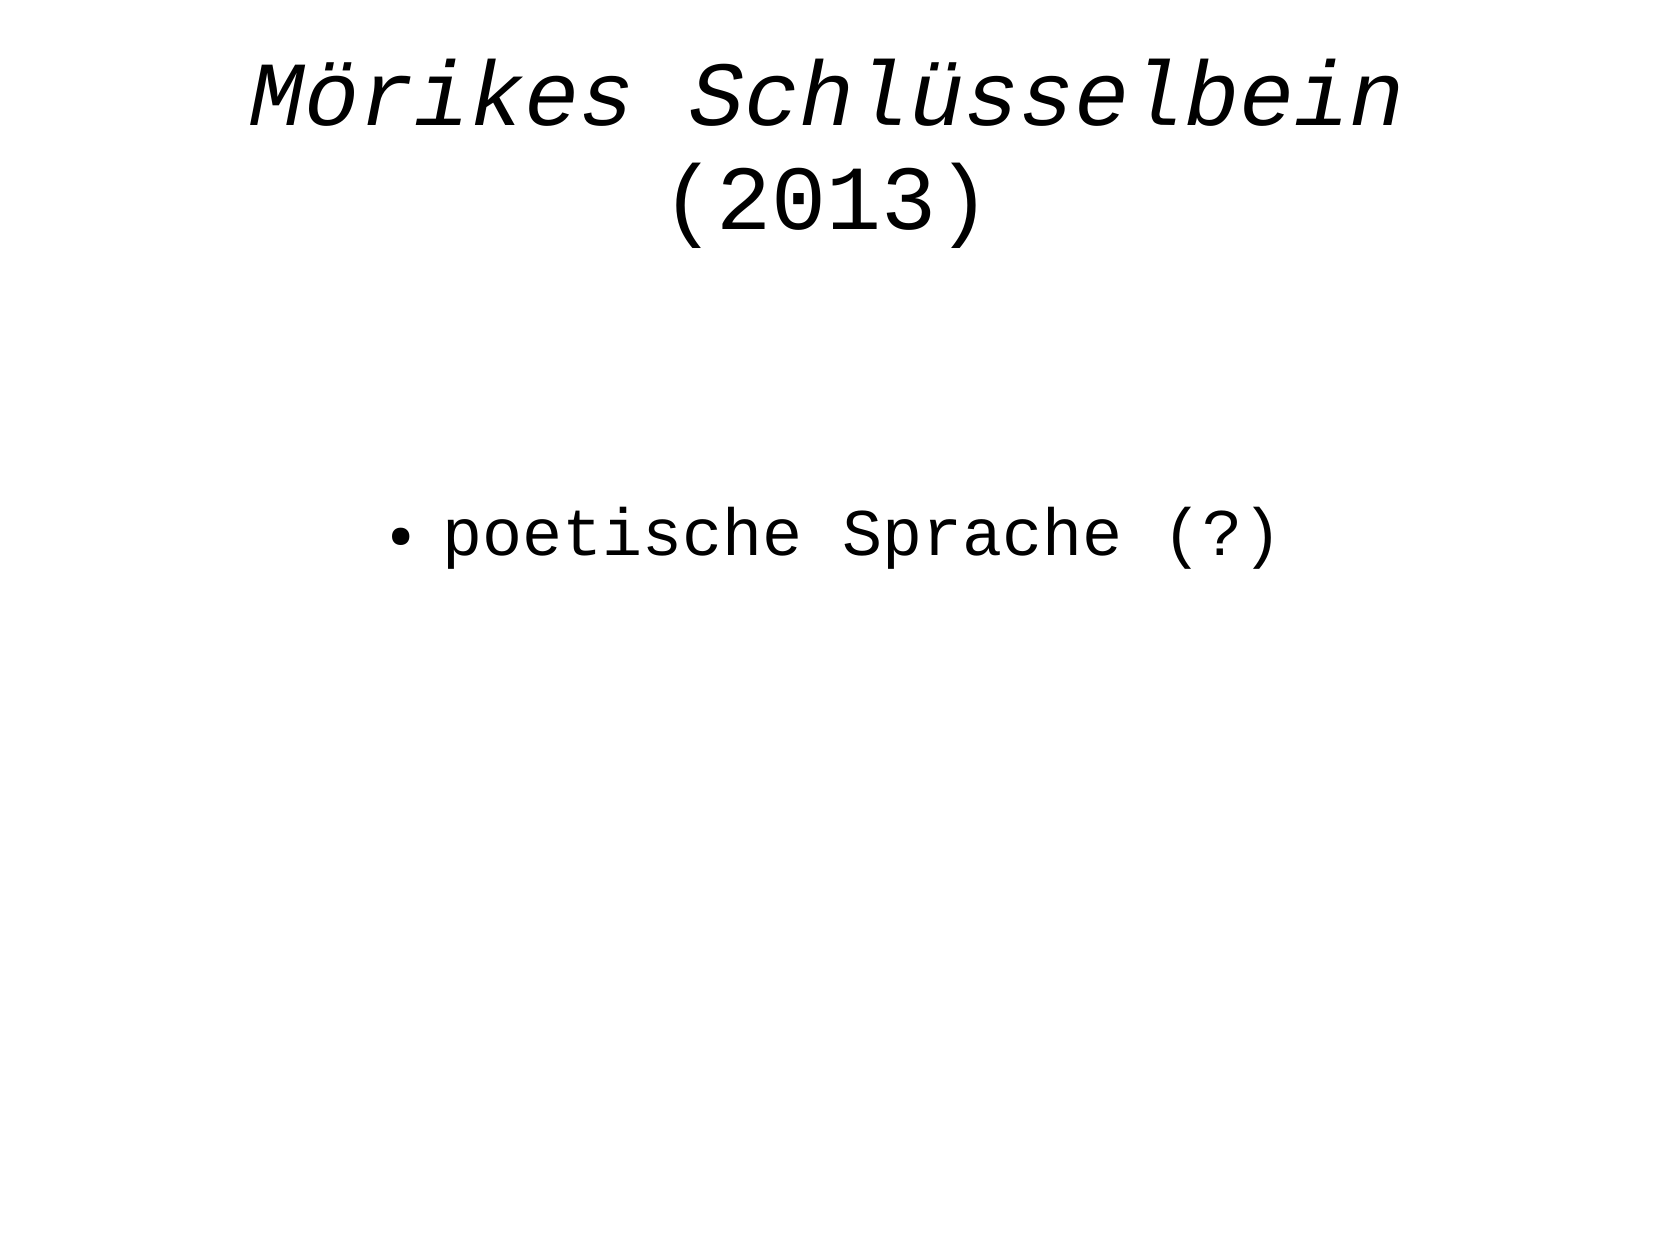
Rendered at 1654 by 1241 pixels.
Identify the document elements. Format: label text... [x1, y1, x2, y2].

list poetische Sprache (?) [82, 290, 1571, 1109]
title Mörikes Schlüsselbein (2013) [82, 49, 1571, 257]
